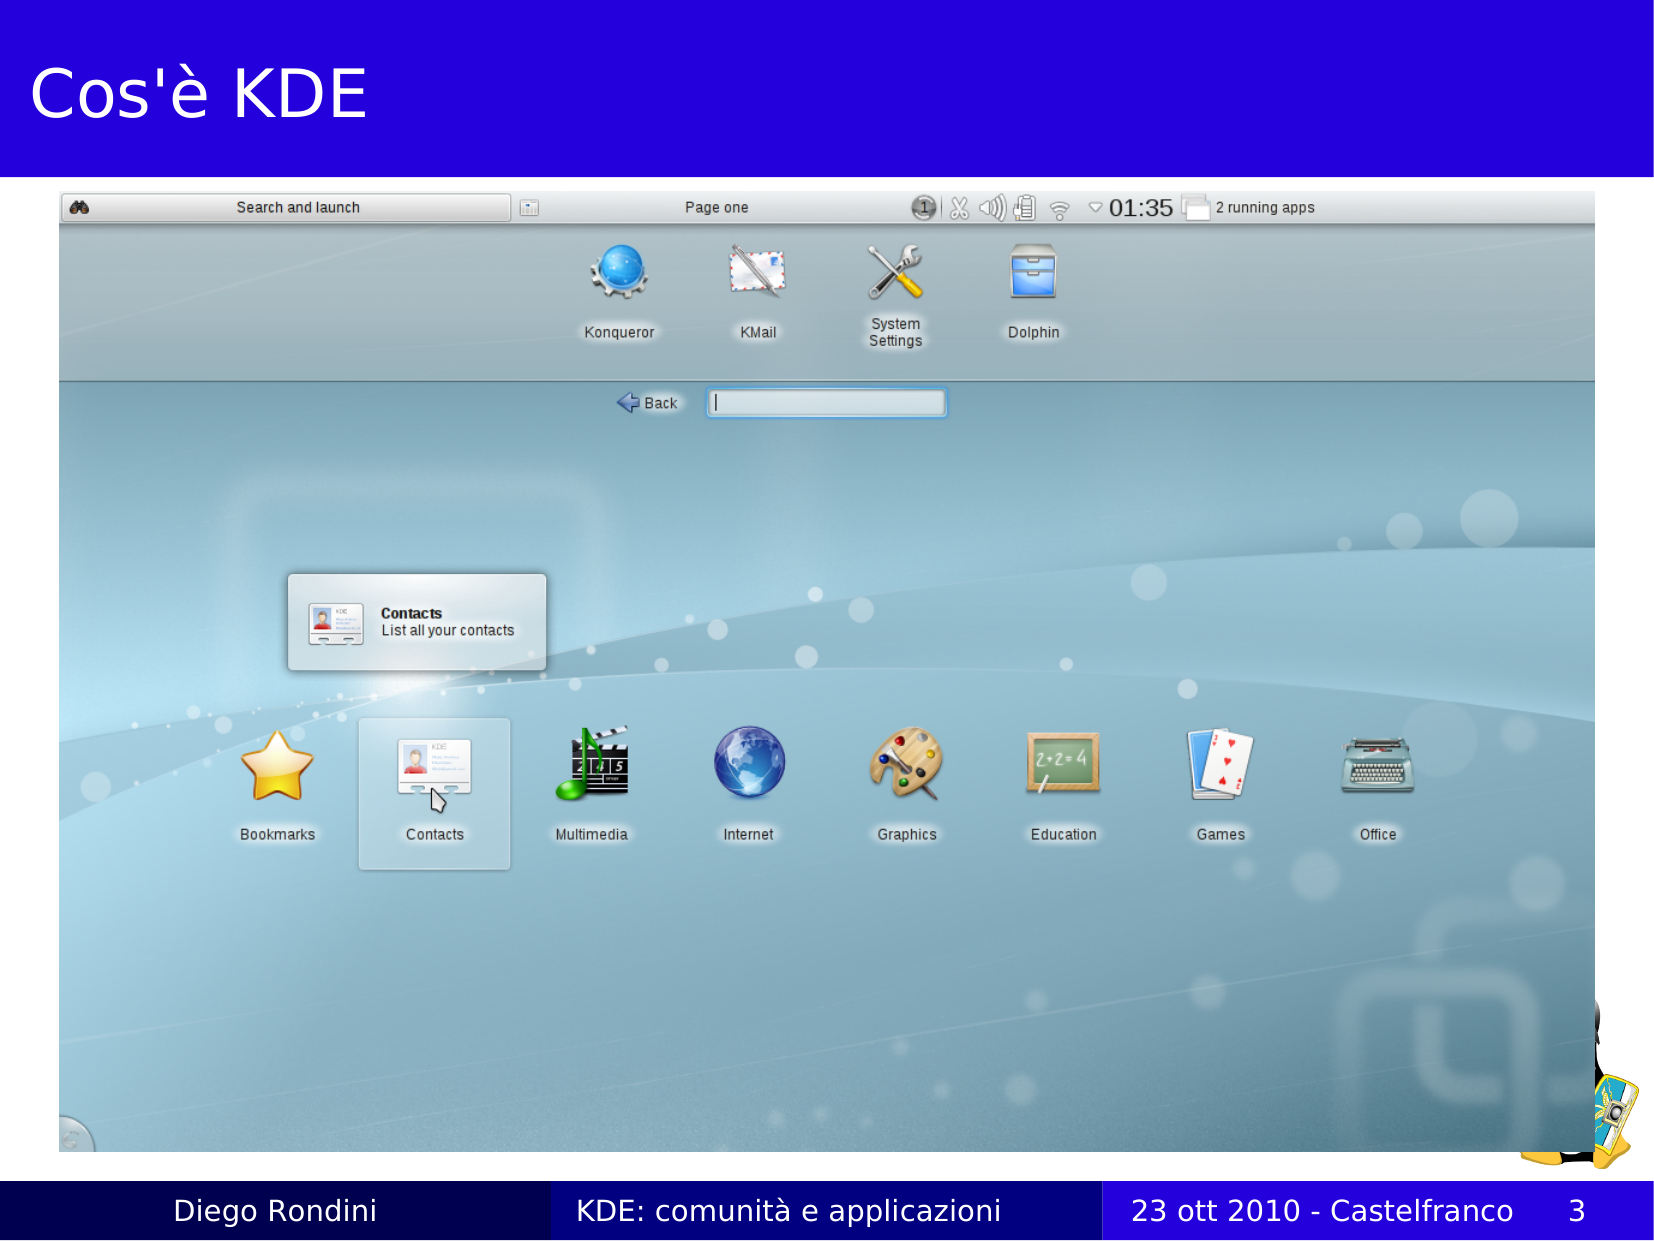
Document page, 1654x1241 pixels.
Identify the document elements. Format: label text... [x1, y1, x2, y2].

title Cos'è KDE [29, 0, 1518, 198]
picture [59, 191, 1639, 1169]
